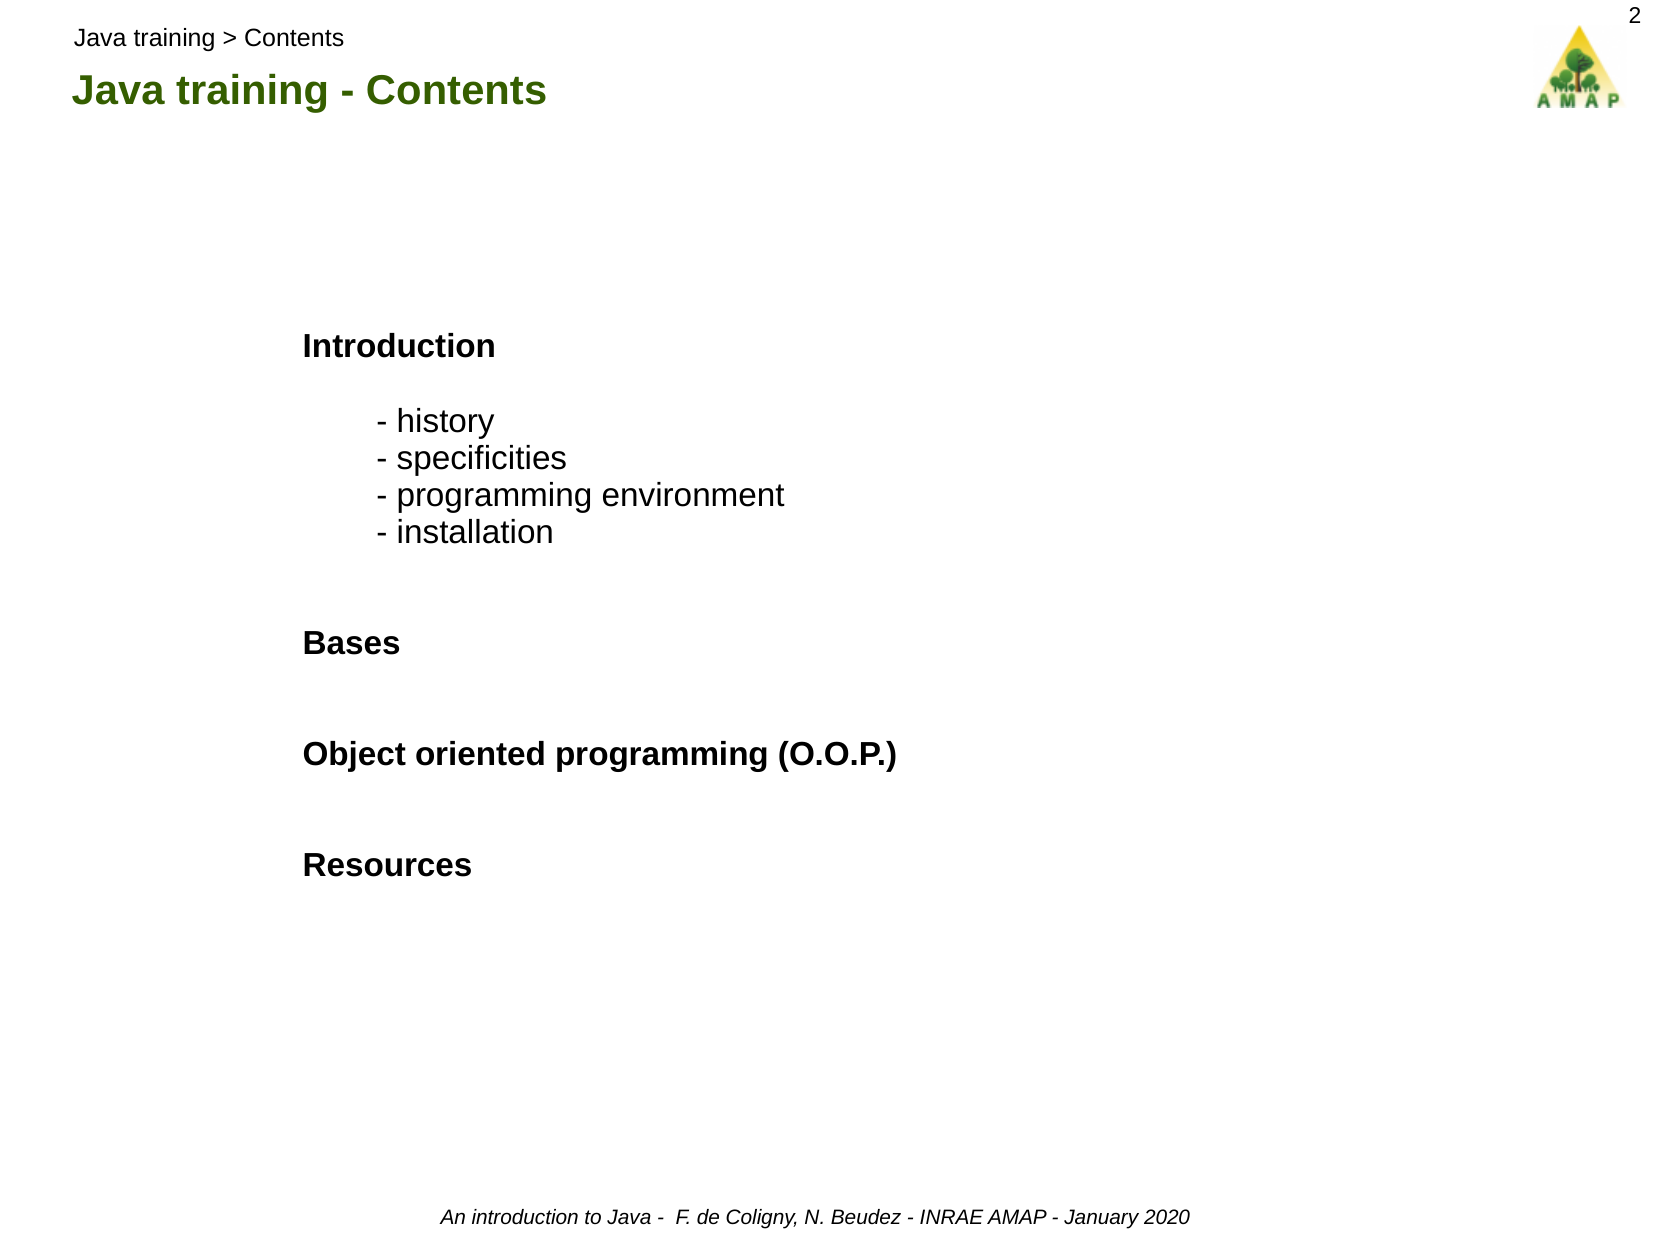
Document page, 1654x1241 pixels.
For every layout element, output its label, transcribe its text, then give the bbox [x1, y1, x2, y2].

text_box Java training > Contents [59, 16, 1004, 60]
text_box Java training - Contents [56, 59, 1120, 121]
picture [1533, 25, 1627, 108]
text_box Introduction - history - specificities - programming environment - installation Bases Object oriented programming (O.O.P.) Resources [287, 320, 1158, 928]
